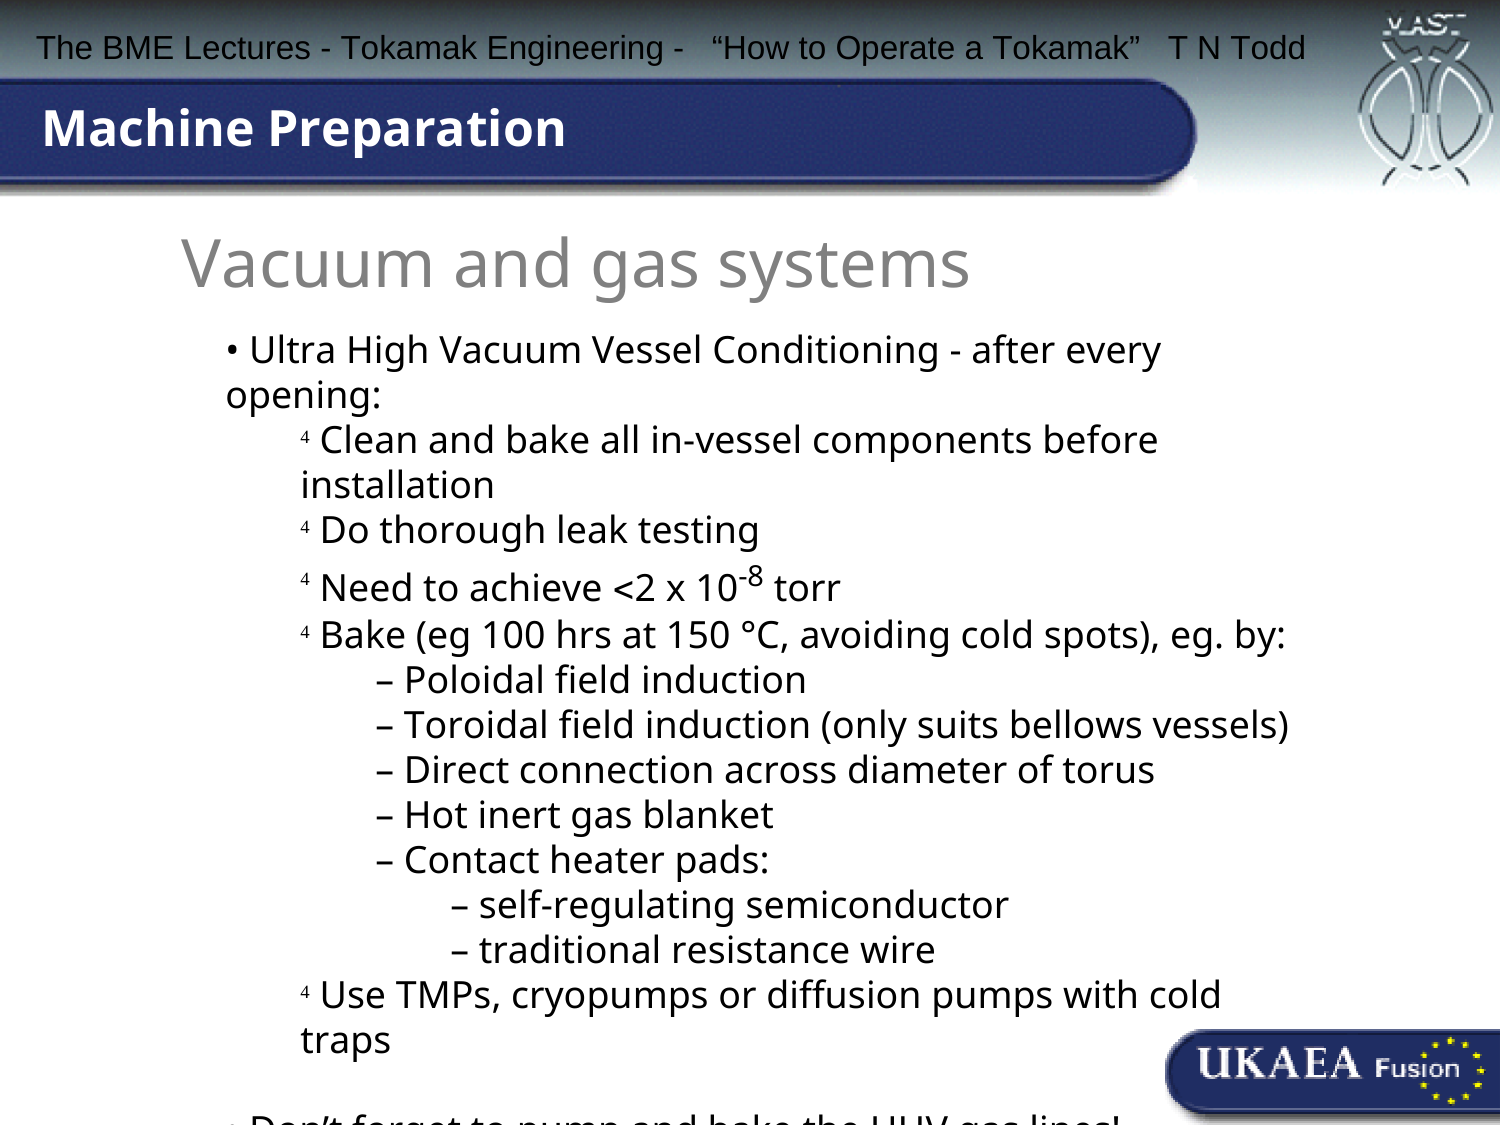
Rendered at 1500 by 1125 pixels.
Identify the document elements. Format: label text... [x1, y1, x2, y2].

text_box Ultra High Vacuum Vessel Conditioning - after every opening: Clean and bake all in-vessel components before installation Do thorough leak testing Need to achieve 2 x 10-8 torr Bake (eg 100 hrs at 150 °C, avoiding cold spots), eg. by: Poloidal field induction Toroidal field induction (only suits bellows vessels) Direct connection across diameter of torus Hot inert gas blanket Contact heater pads: self-regulating semiconductor traditional resistance wire Use TMPs, cryopumps or diffusion pumps with cold traps Don’t forget to pump and bake the UHV gas lines! Maybe use a palladium foil filter to purify the gas [210, 318, 1334, 1125]
picture [1334, 1029, 1500, 1125]
text_box The BME Lectures - Tokamak Engineering - “How to Operate a Tokamak” T N Todd [0, 18, 1323, 60]
picture [0, 0, 1500, 202]
text_box Vacuum and gas systems [167, 212, 988, 309]
text_box Machine Preparation [26, 88, 582, 164]
